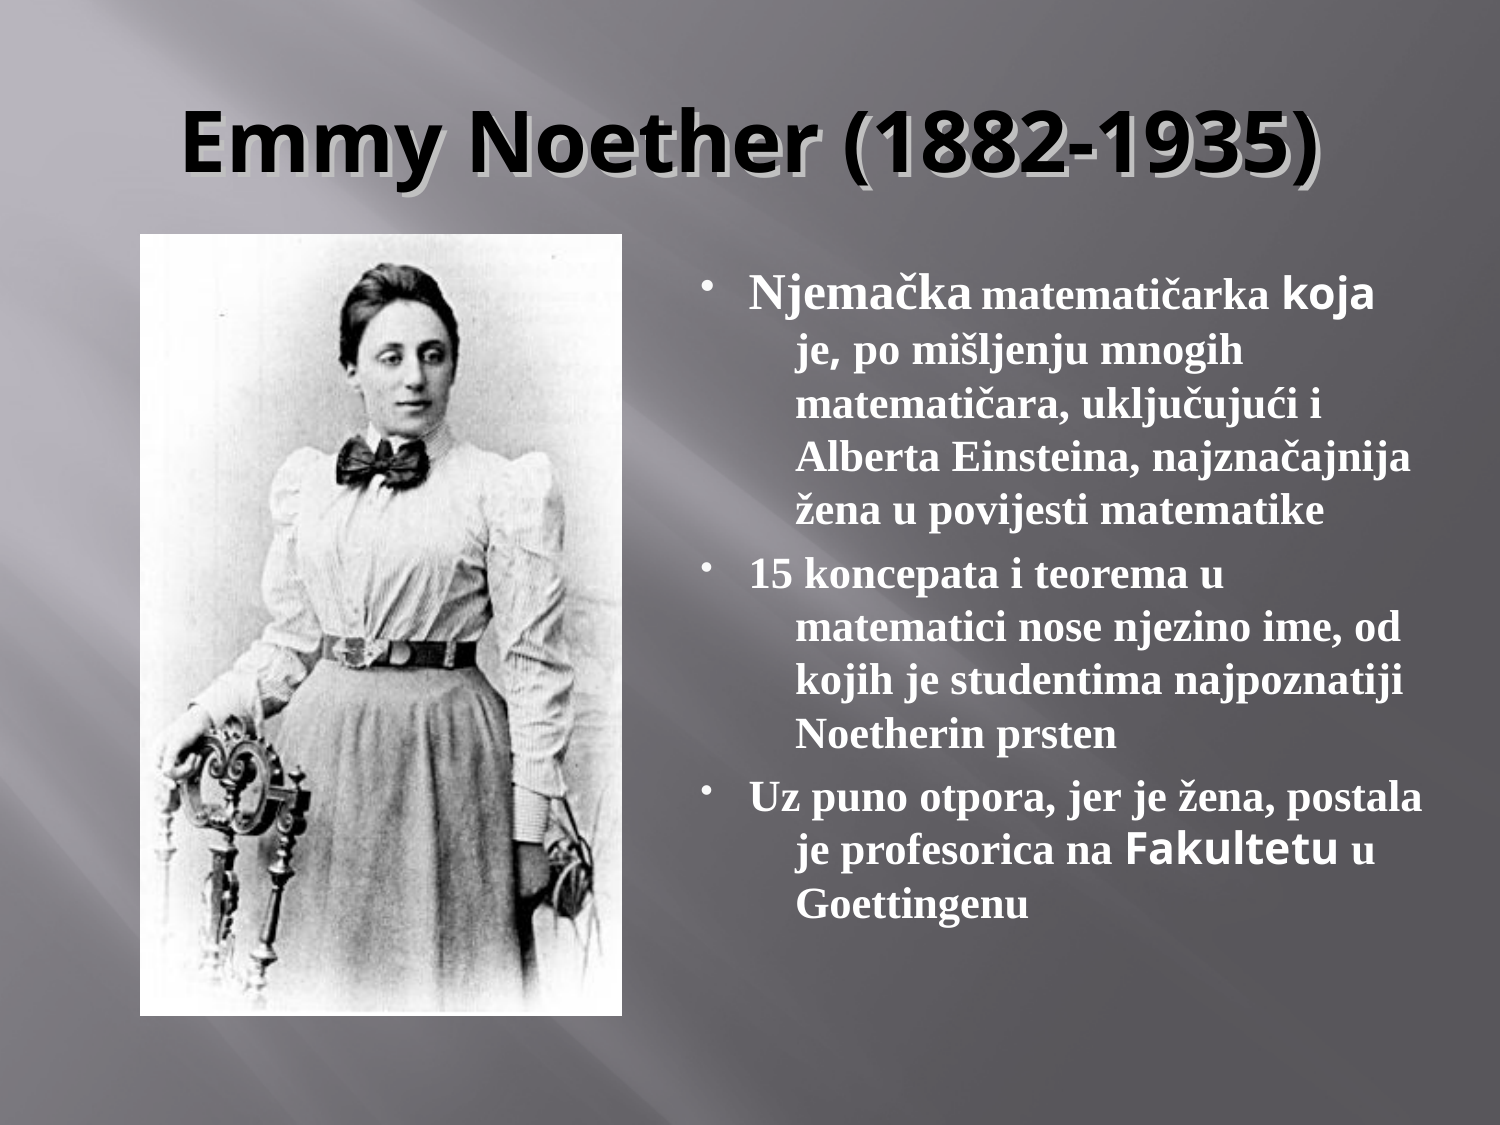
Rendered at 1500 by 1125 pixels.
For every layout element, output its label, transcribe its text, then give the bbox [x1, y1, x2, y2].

title Emmy Noether (1882-1935) [75, 45, 1426, 233]
list Njemačka matematičarka koja je, po mišljenju mnogih matematičara, uključujući i Alberta Einsteina, najznačajnija žena u povijesti matematike 15 koncepata i teorema u matematici nose njezino ime, od kojih je studentima najpoznatiji Noetherin prsten Uz puno otpora, jer je žena, postala je profesorica na Fakultetu u Goettingenu [655, 250, 1447, 1060]
picture [140, 234, 622, 1016]
